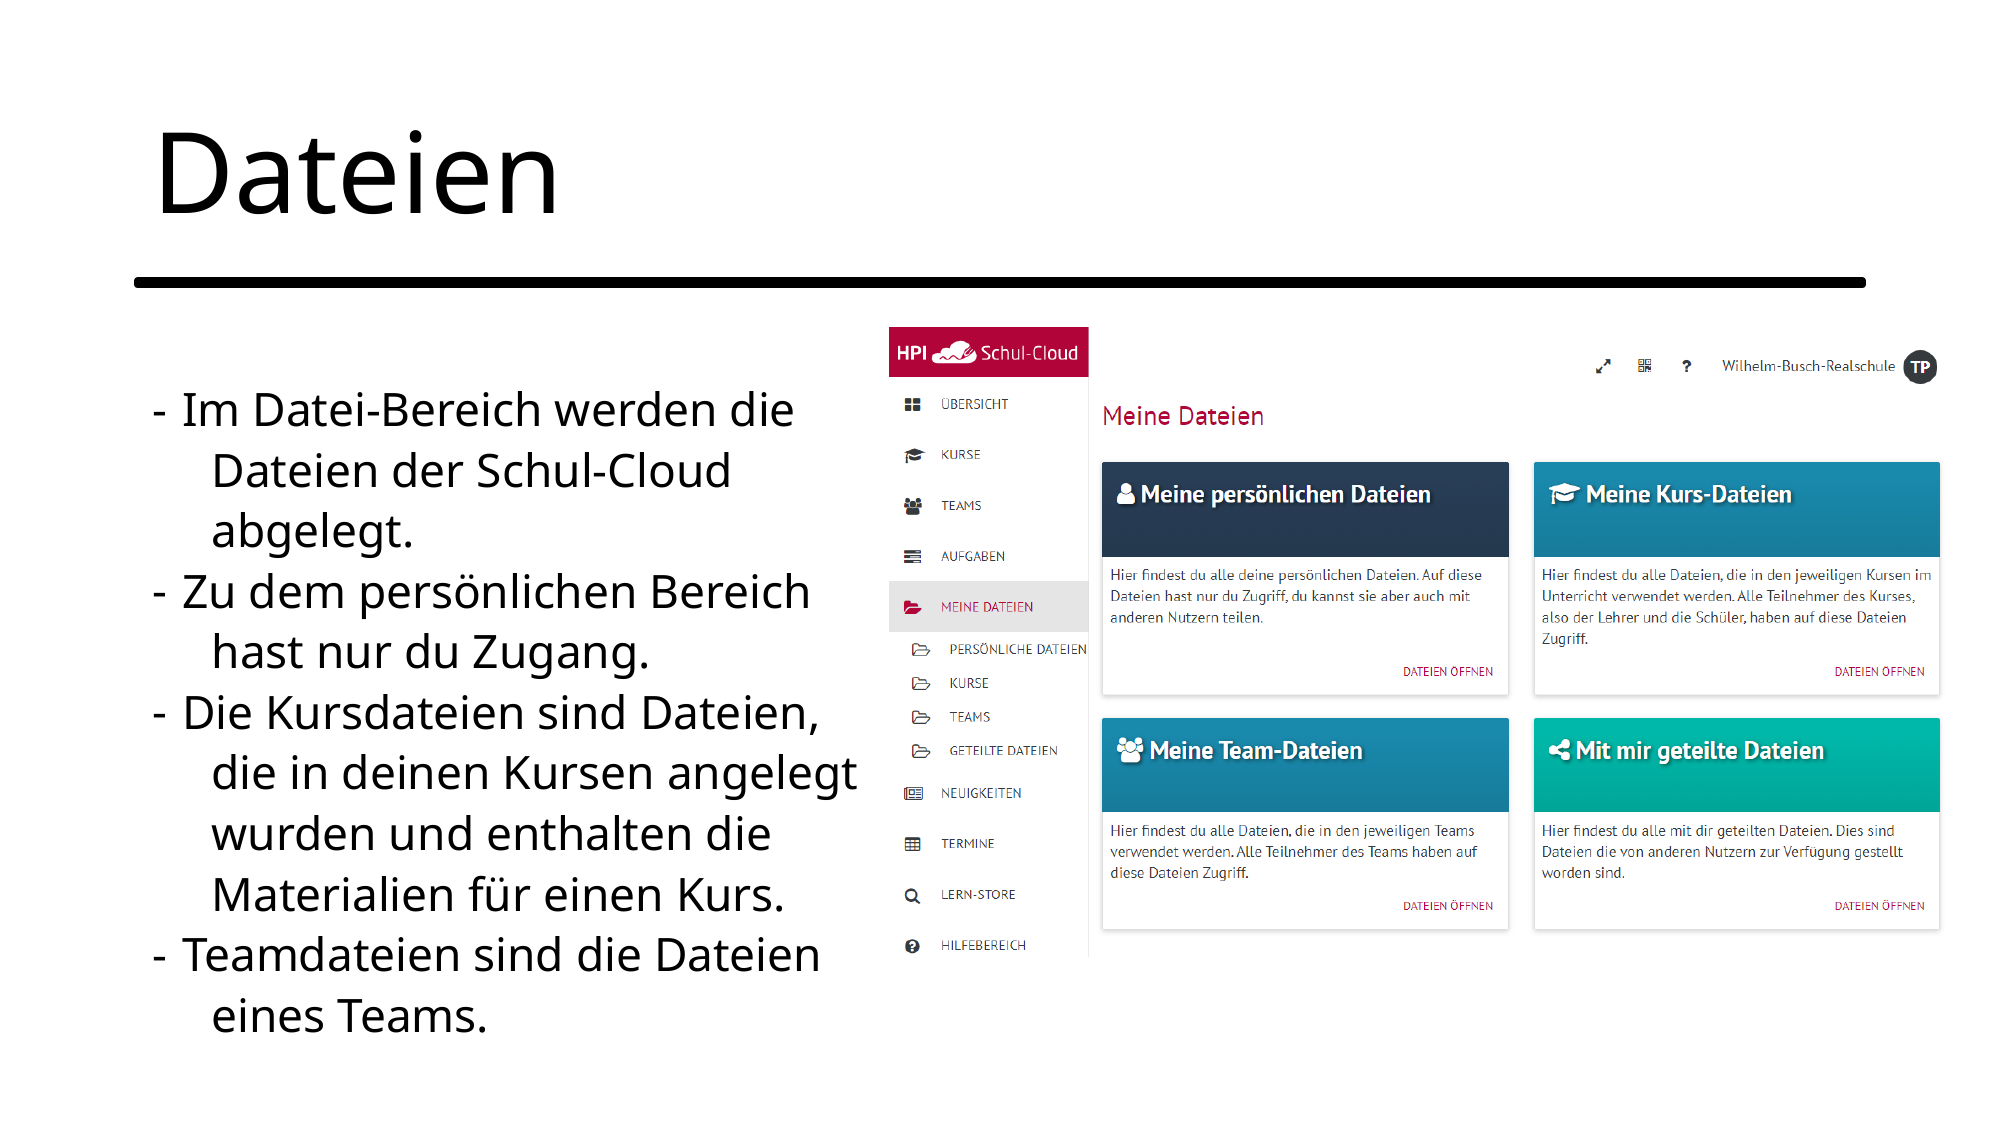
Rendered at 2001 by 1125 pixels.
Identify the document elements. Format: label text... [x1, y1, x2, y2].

list Im Datei-Bereich werden die Dateien der Schul-Cloud abgelegt. Zu dem persönlichen Bereich hast nur du Zugang. Die Kursdateien sind Dateien, die in deinen Kursen angelegt wurden und enthalten die Materialien für einen Kurs. Teamdateien sind die Dateien eines Teams. [137, 367, 890, 1066]
title Dateien [137, 59, 1863, 278]
picture [889, 327, 1947, 957]
